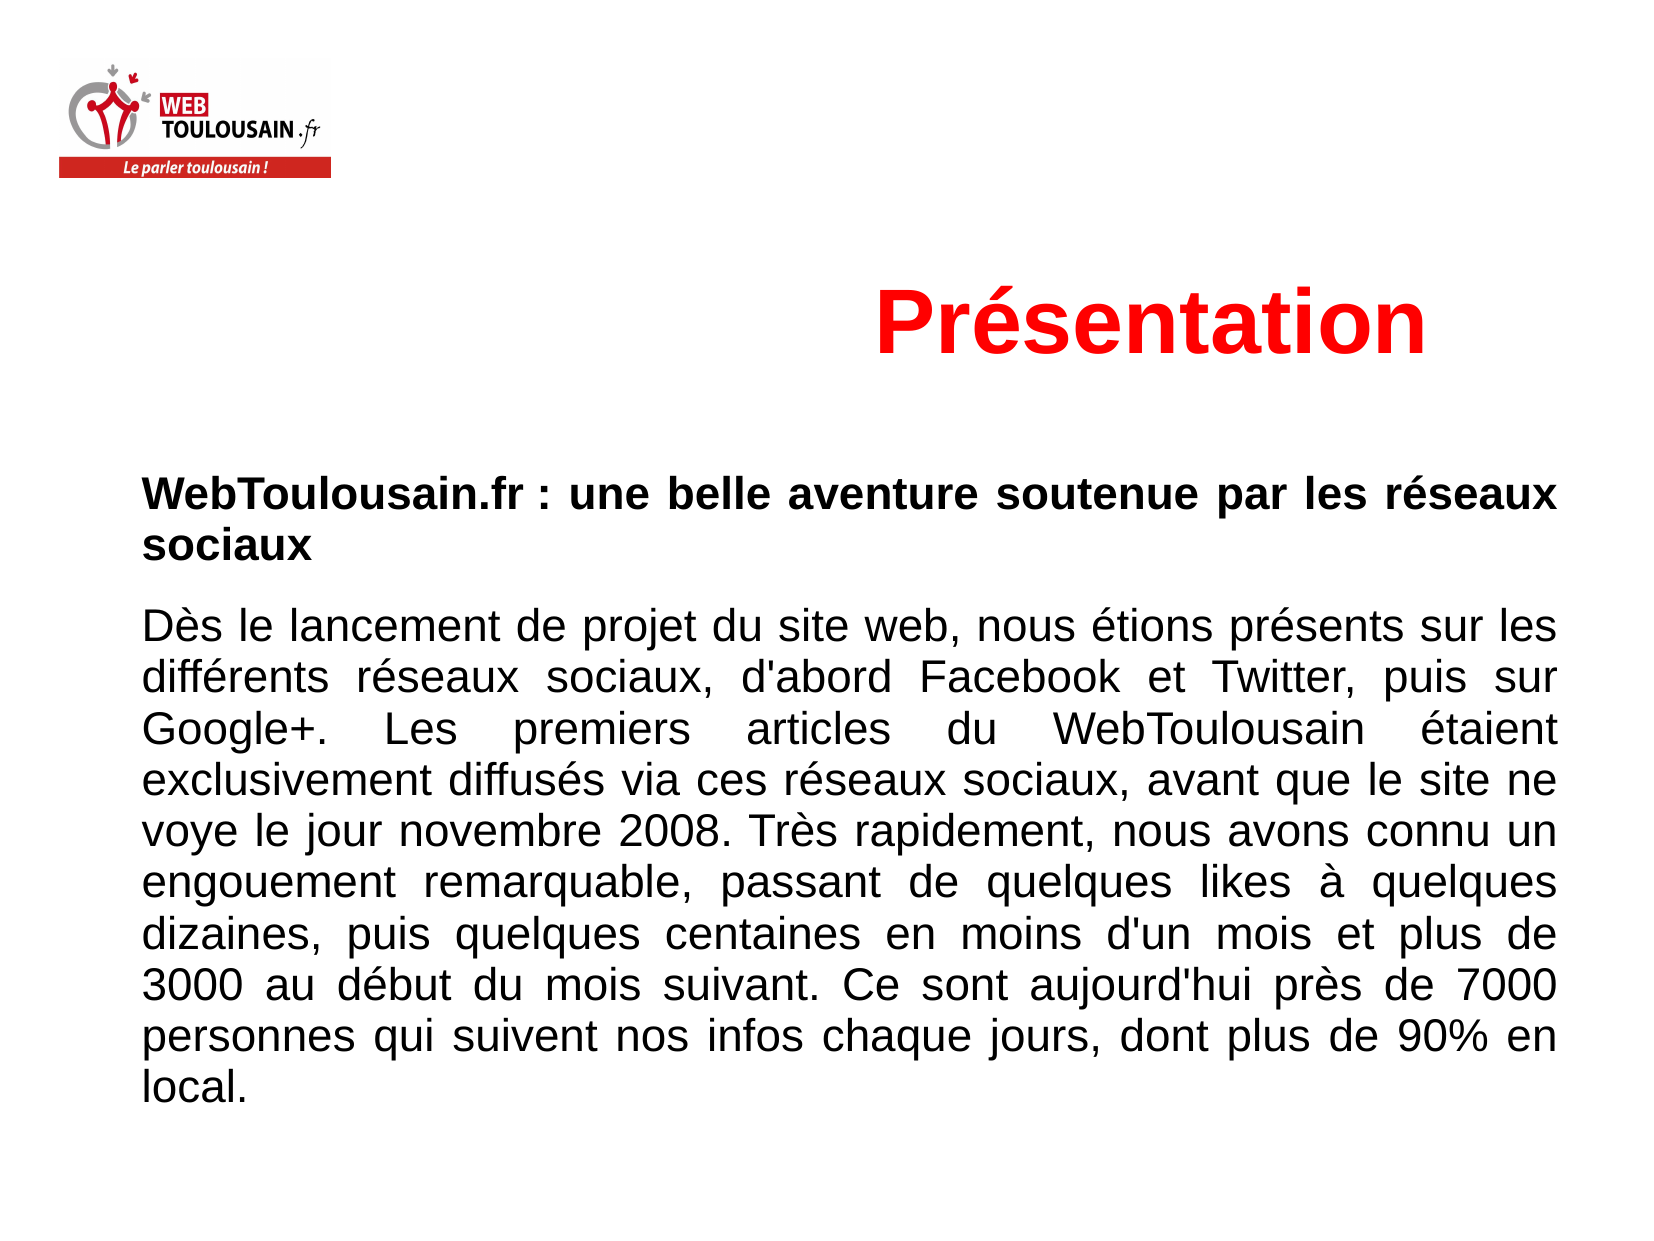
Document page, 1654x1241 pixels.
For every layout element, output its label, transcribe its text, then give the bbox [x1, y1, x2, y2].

title Présentation [791, 218, 1548, 426]
list WebToulousain.fr : une belle aventure soutenue par les réseaux sociaux Dès le lancement de projet du site web, nous étions présents sur les différents réseaux sociaux, d'abord Facebook et Twitter, puis sur Google+. Les premiers articles du WebToulousain étaient exclusivement diffusés via ces réseaux sociaux, avant que le site ne voye le jour novembre 2008. Très rapidement, nous avons connu un engouement remarquable, passant de quelques likes à quelques dizaines, puis quelques centaines en moins d'un mois et plus de 3000 au début du mois suivant. Ce sont aujourd'hui près de 7000 personnes qui suivent nos infos chaque jours, dont plus de 90% en local. [70, 468, 1559, 1193]
picture [59, 58, 331, 178]
